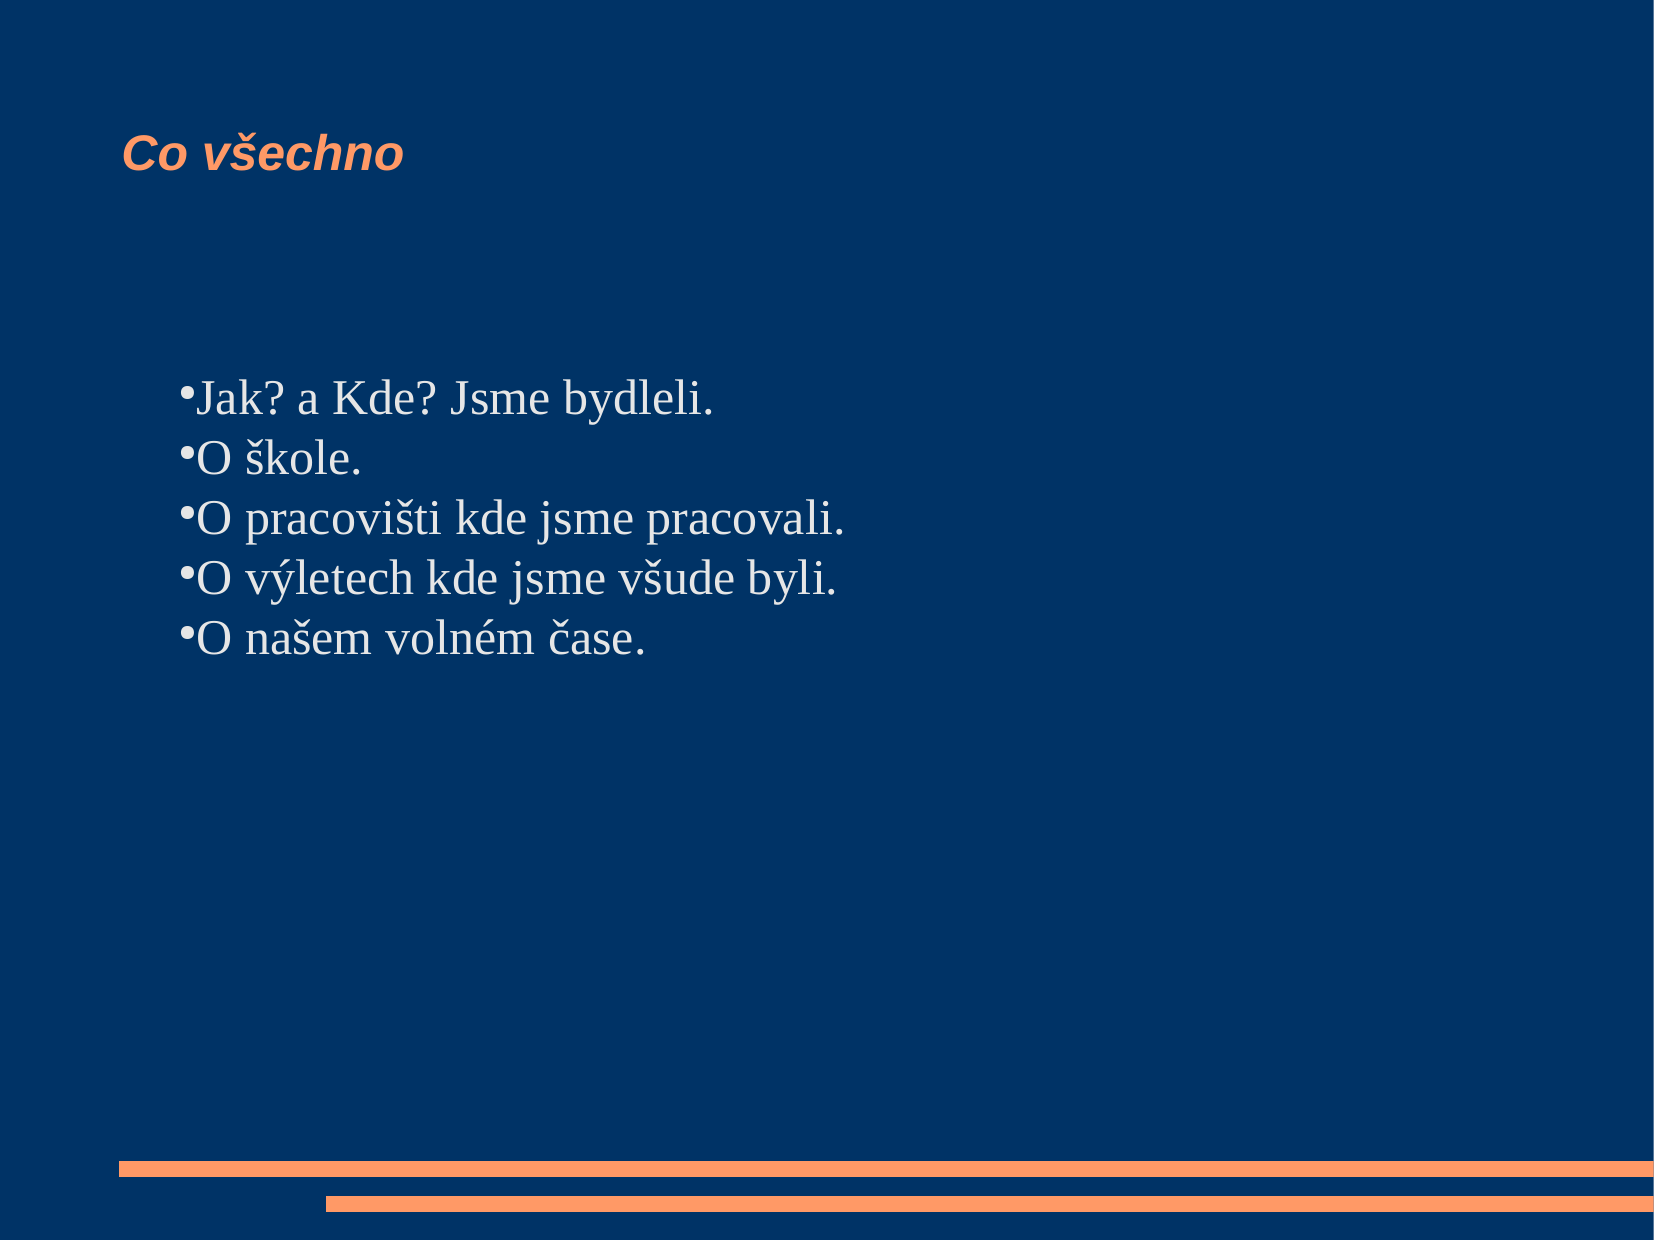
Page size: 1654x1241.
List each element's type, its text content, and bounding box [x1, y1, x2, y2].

list Jak? a Kde? Jsme bydleli. O škole. O pracovišti kde jsme pracovali. O výletech kde jsme všude byli. O našem volném čase. [178, 364, 1570, 1147]
title Co všechno [121, 46, 1534, 254]
